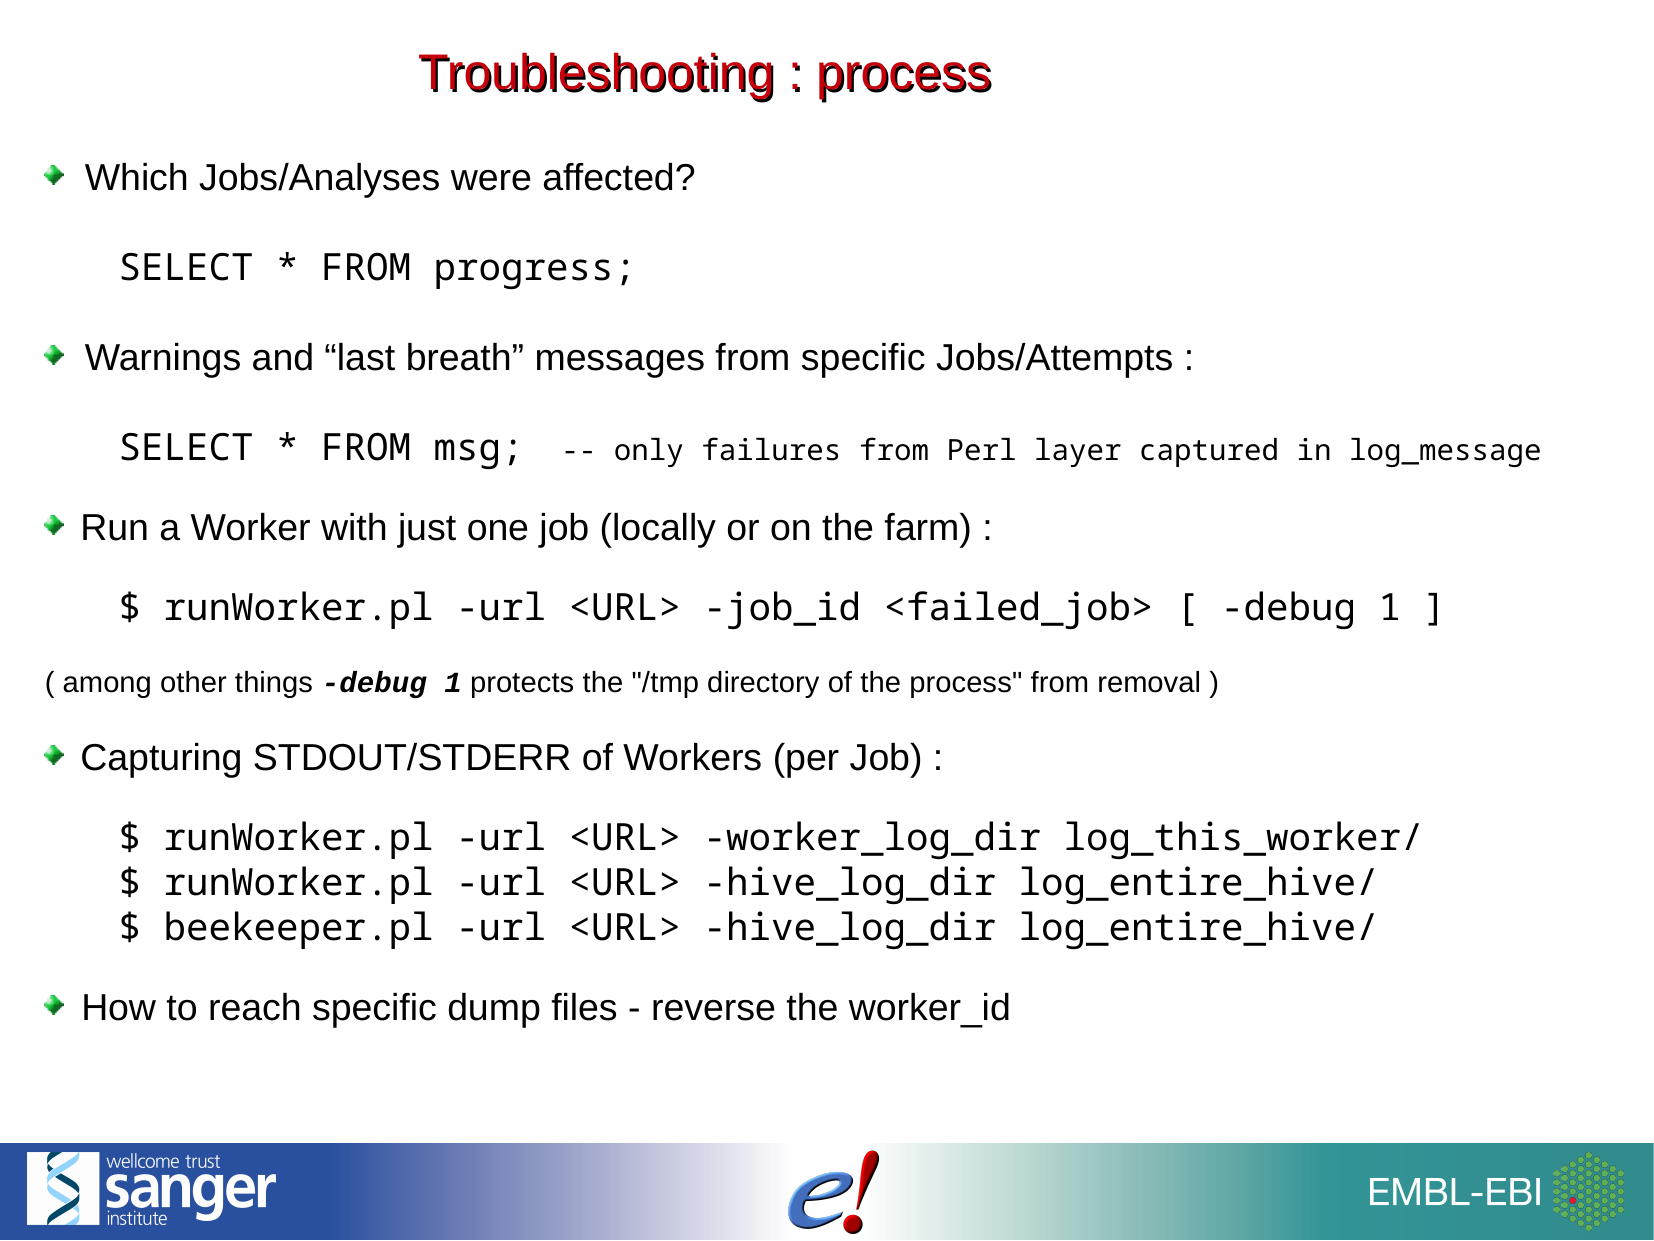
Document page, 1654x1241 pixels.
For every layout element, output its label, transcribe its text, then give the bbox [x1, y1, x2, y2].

text_box Troubleshooting : process [82, 27, 1327, 115]
picture [44, 515, 64, 535]
picture [0, 1143, 1654, 1240]
text_box Which Jobs/Analyses were affected? SELECT * FROM progress; Warnings and “last breath” messages from specific Jobs/Attempts : SELECT * FROM msg; -- only failures from Perl layer captured in log_message Run a Worker with just one job (locally or on the farm) : $ runWorker.pl -url <URL> -job_id <failed_job> [ -debug 1 ] ( among other things -debug 1 protects the "/tmp directory of the process" from removal ) Capturing STDOUT/STDERR of Workers (per Job) : $ runWorker.pl -url <URL> -worker_log_dir log_this_worker/ $ runWorker.pl -url <URL> -hive_log_dir log_entire_hive/ $ beekeeper.pl -url <URL> -hive_log_dir log_entire_hive/ How to reach specific dump files - reverse the worker_id [30, 137, 1584, 1034]
picture [44, 345, 64, 365]
picture [44, 995, 64, 1015]
picture [44, 745, 64, 765]
picture [44, 165, 64, 185]
